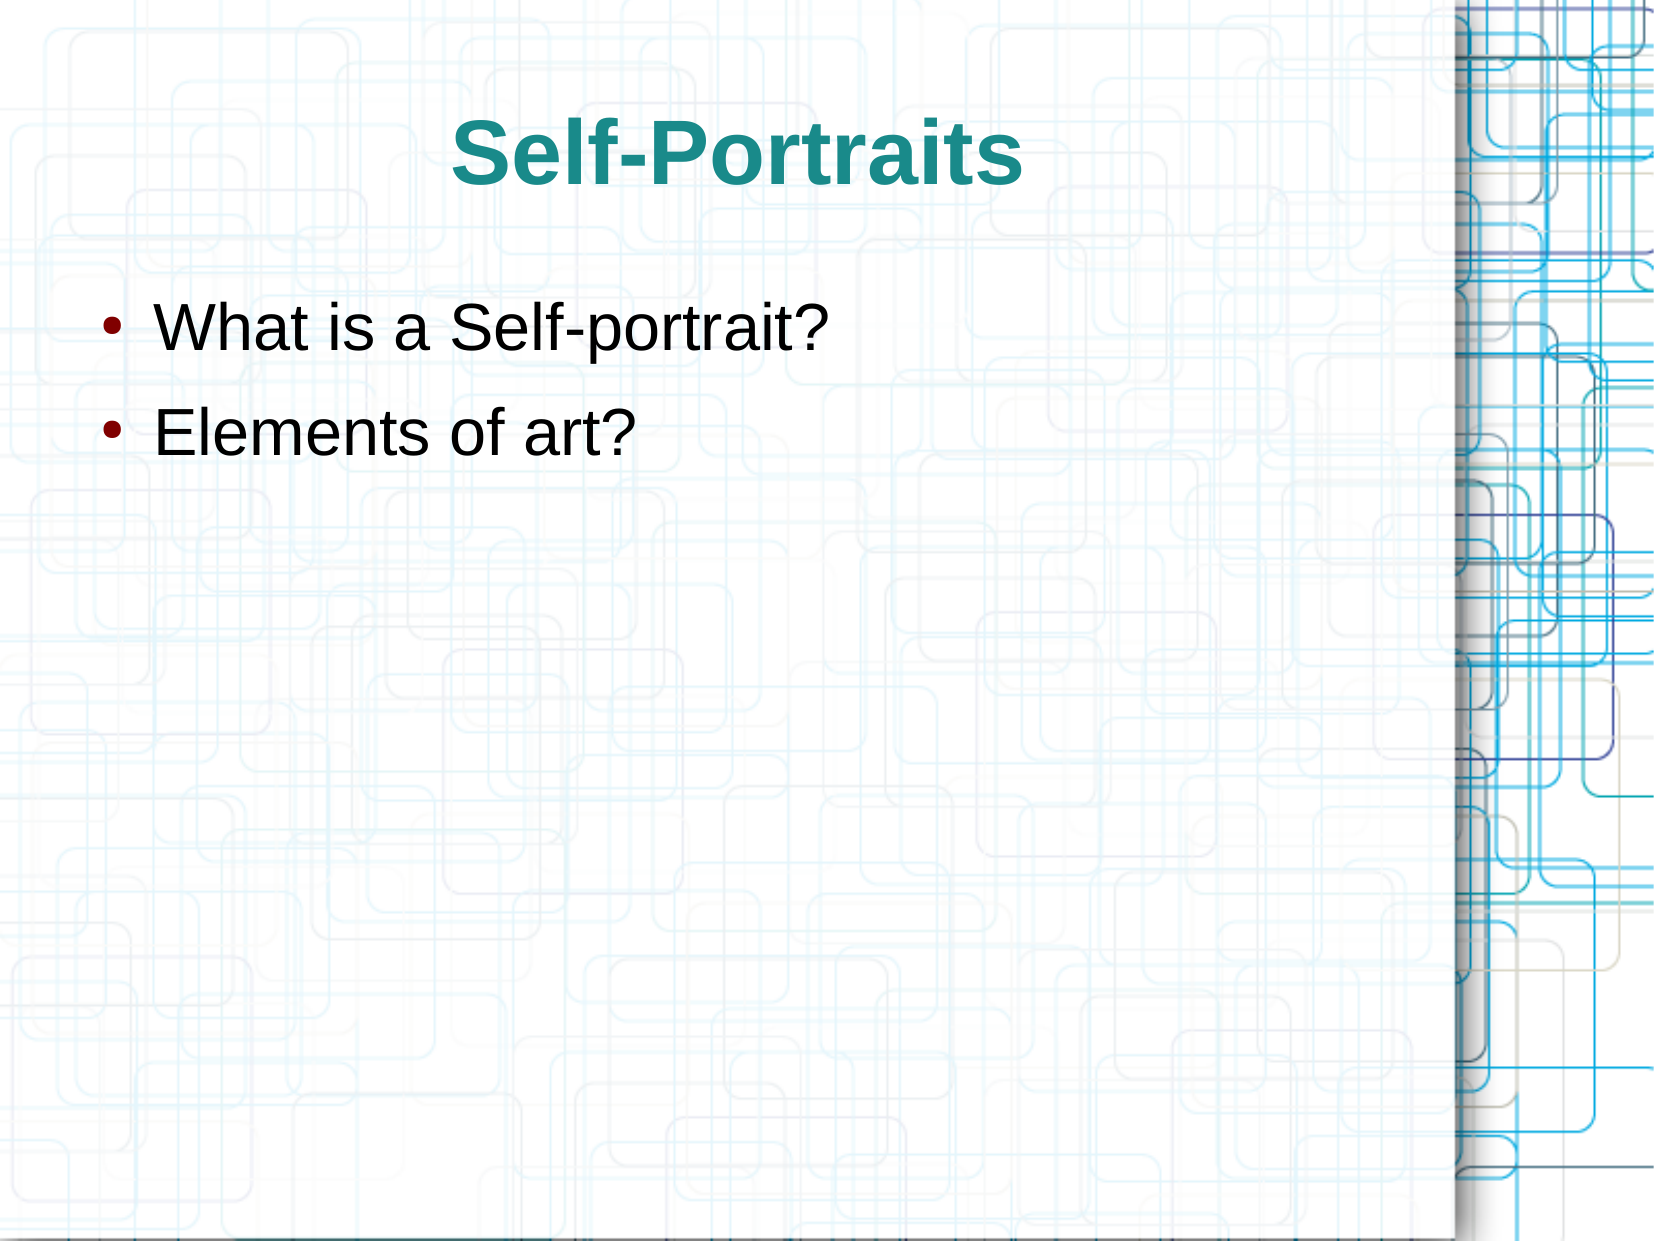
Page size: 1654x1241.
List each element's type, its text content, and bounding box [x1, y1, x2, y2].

picture [0, 0, 1654, 1241]
title Self-Portraits [59, 49, 1418, 257]
list What is a Self-portrait? Elements of art? [82, 290, 1418, 1109]
